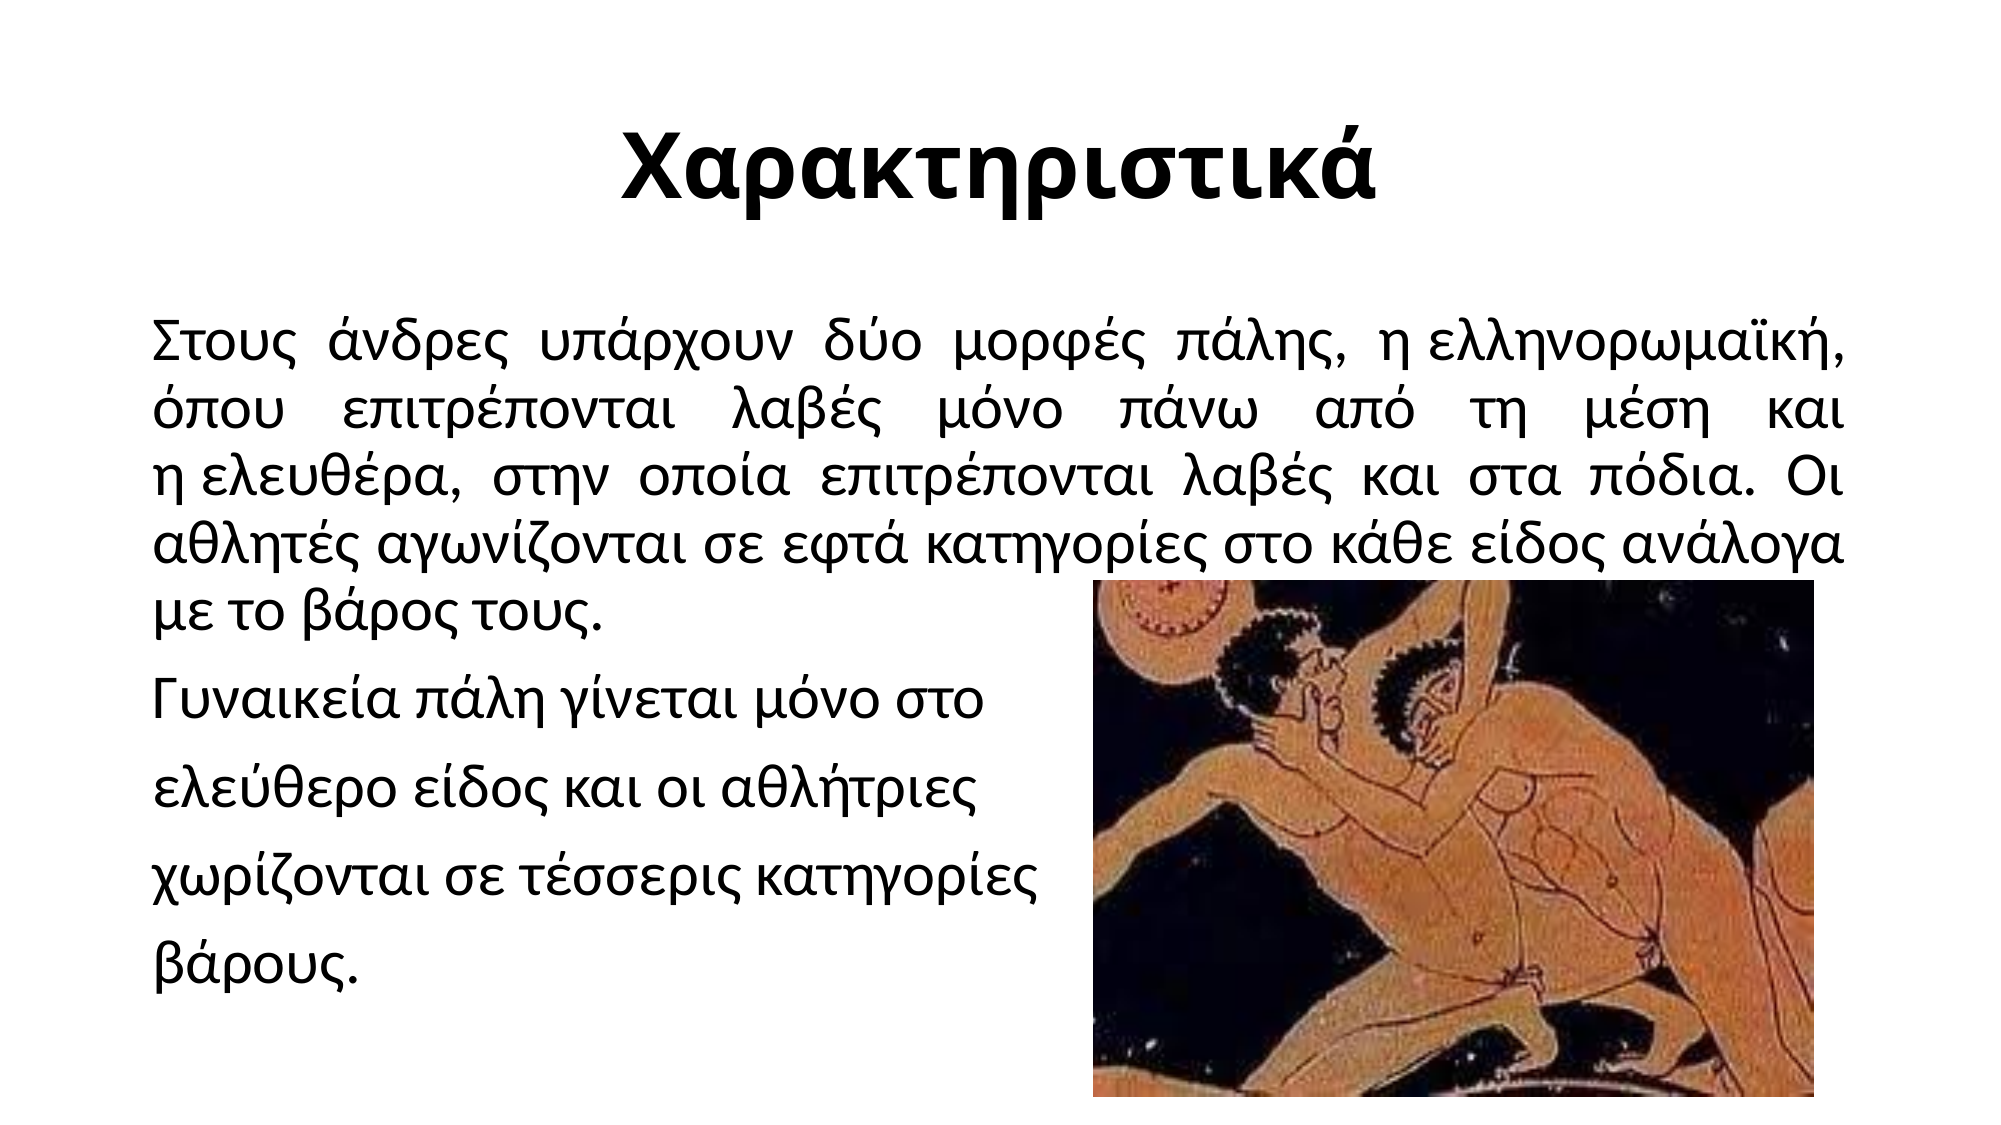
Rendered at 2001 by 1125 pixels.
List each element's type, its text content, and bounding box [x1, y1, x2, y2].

picture [1093, 580, 1814, 1097]
title Χαρακτηριστικά [137, 59, 1863, 278]
list Στους άνδρες υπάρχουν δύο μορφές πάλης, η ελληνορωμαϊκή, όπου επιτρέπονται λαβές μόνο πάνω από τη μέση και η ελευθέρα, στην οποία επιτρέπονται λαβές και στα πόδια. Οι αθλητές αγωνίζονται σε εφτά κατηγορίες στο κάθε είδος ανάλογα με το βάρος τους. Γυναικεία πάλη γίνεται μόνο στο ελεύθερο είδος και οι αθλήτριες χωρίζονται σε τέσσερις κατηγορίες βάρους. [137, 299, 1863, 1014]
